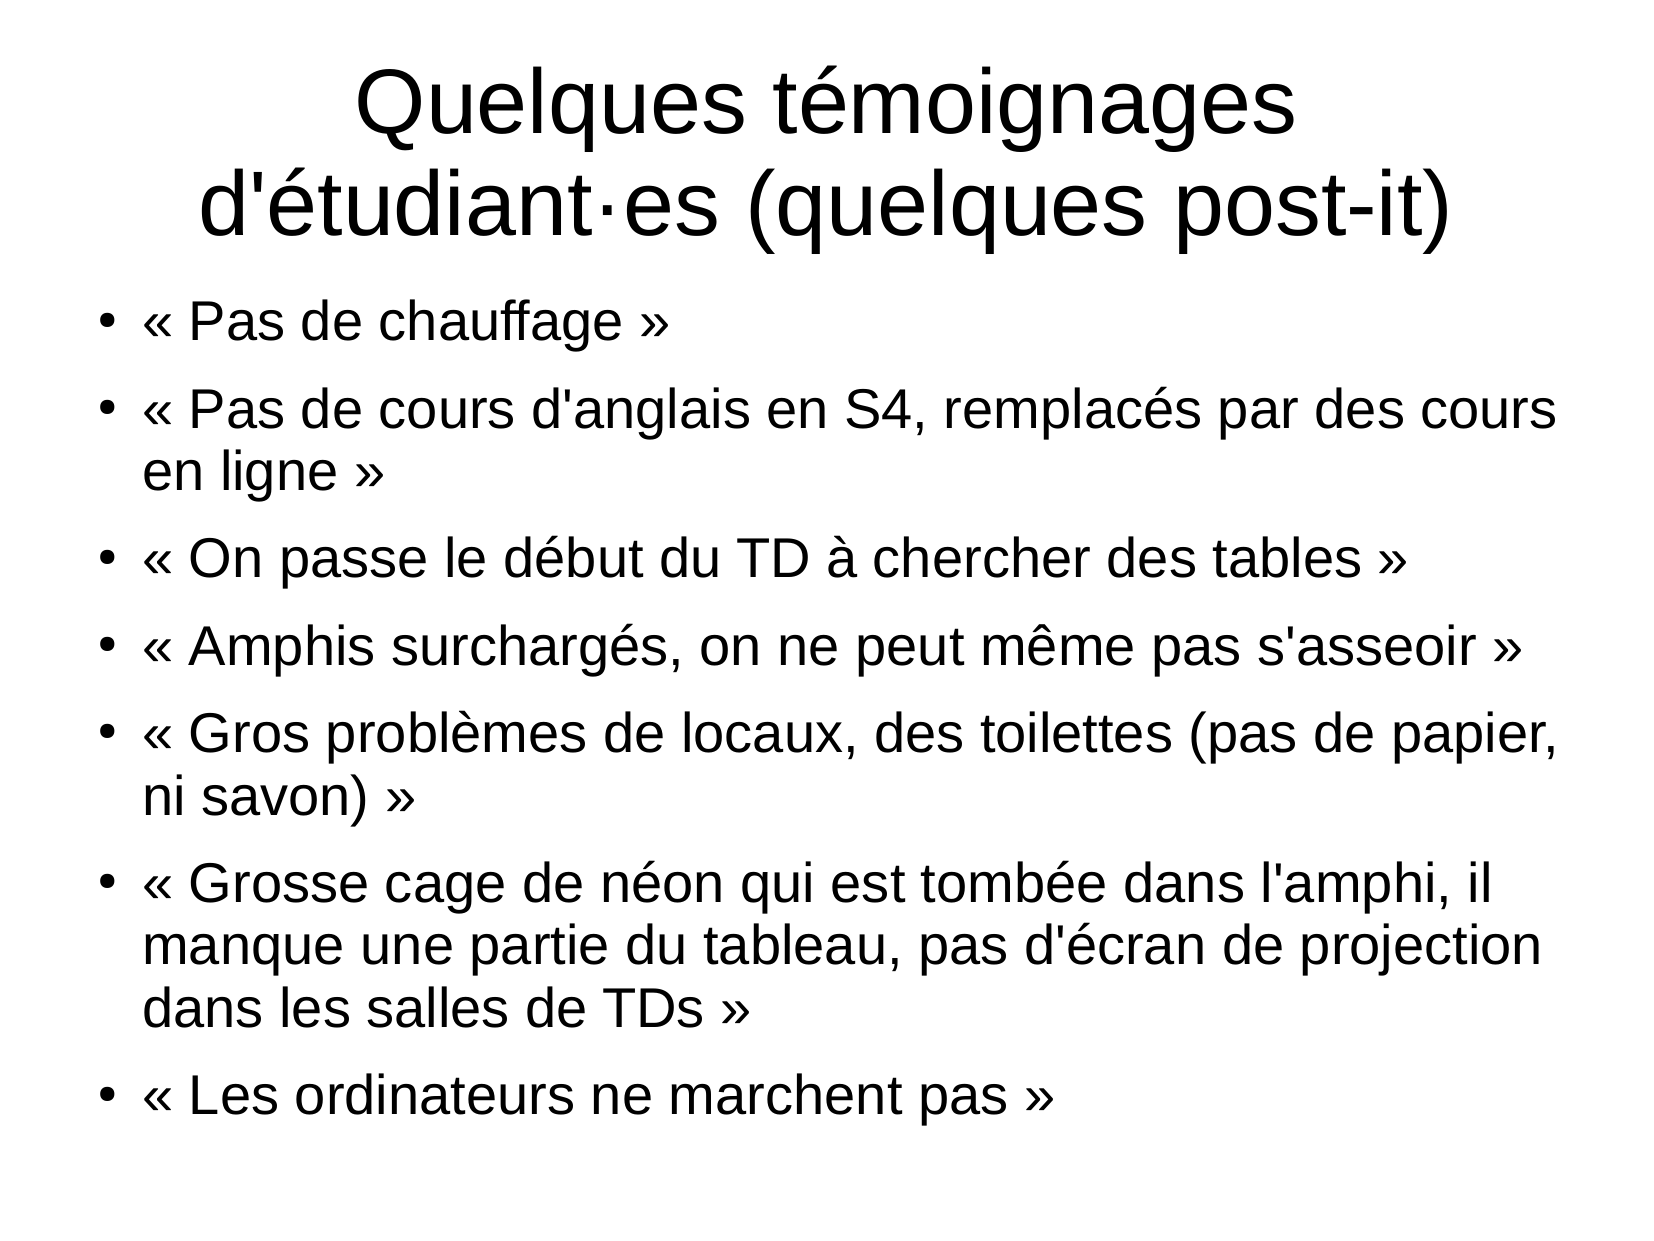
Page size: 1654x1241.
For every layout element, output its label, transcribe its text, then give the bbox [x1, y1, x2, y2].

list « Pas de chauffage » « Pas de cours d'anglais en S4, remplacés par des cours en ligne » « On passe le début du TD à chercher des tables » « Amphis surchargés, on ne peut même pas s'asseoir » « Gros problèmes de locaux, des toilettes (pas de papier, ni savon) » « Grosse cage de néon qui est tombée dans l'amphi, il manque une partie du tableau, pas d'écran de projection dans les salles de TDs » « Les ordinateurs ne marchent pas » [82, 290, 1571, 1134]
title Quelques témoignages d'étudiant·es (quelques post-it) [82, 49, 1571, 257]
